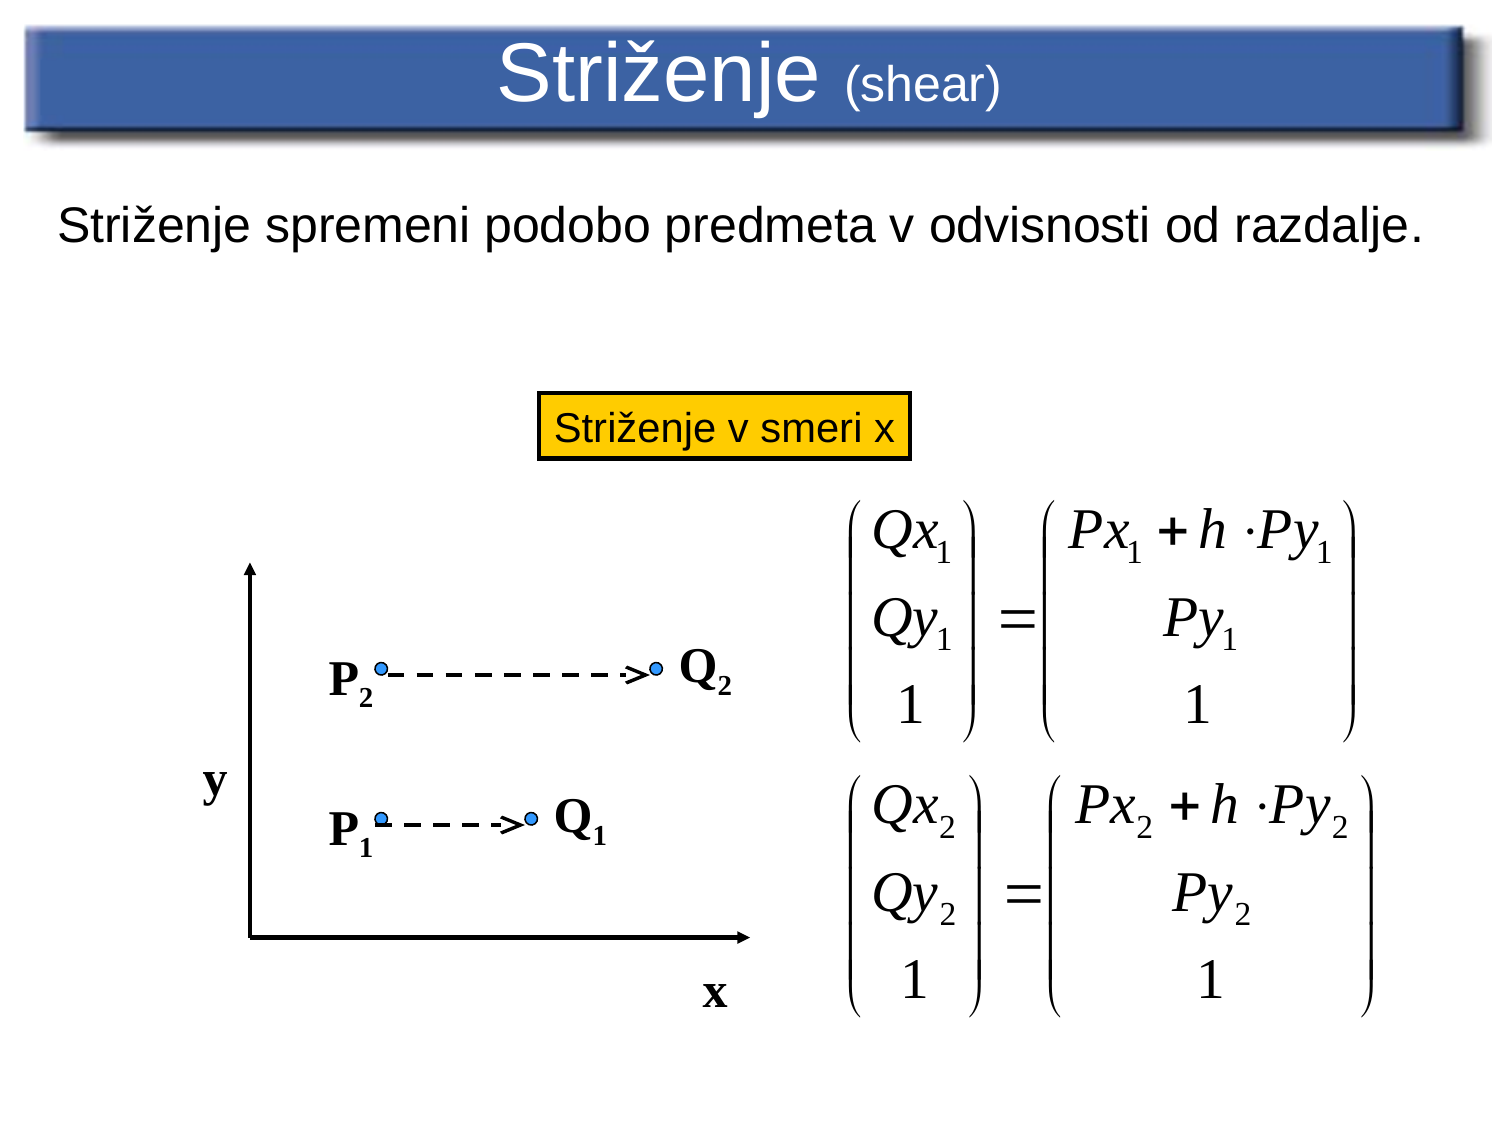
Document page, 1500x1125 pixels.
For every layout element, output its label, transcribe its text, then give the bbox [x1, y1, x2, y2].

chart [837, 487, 1371, 756]
text_box [649, 662, 663, 676]
text_box Striženje (shear) [112, 0, 1388, 126]
text_box Striženje v smeri x [539, 392, 911, 459]
text_box x [687, 949, 743, 1026]
text_box Striženje spremeni podobo predmeta v odvisnosti od razdalje. [42, 184, 1439, 261]
text_box y [187, 737, 243, 813]
picture [23, 23, 1492, 151]
text_box P1 [313, 787, 389, 872]
text_box [525, 812, 538, 826]
text_box Q2 [663, 624, 747, 709]
text_box P2 [313, 637, 389, 722]
chart [837, 762, 1390, 1031]
text_box Q1 [538, 774, 622, 859]
